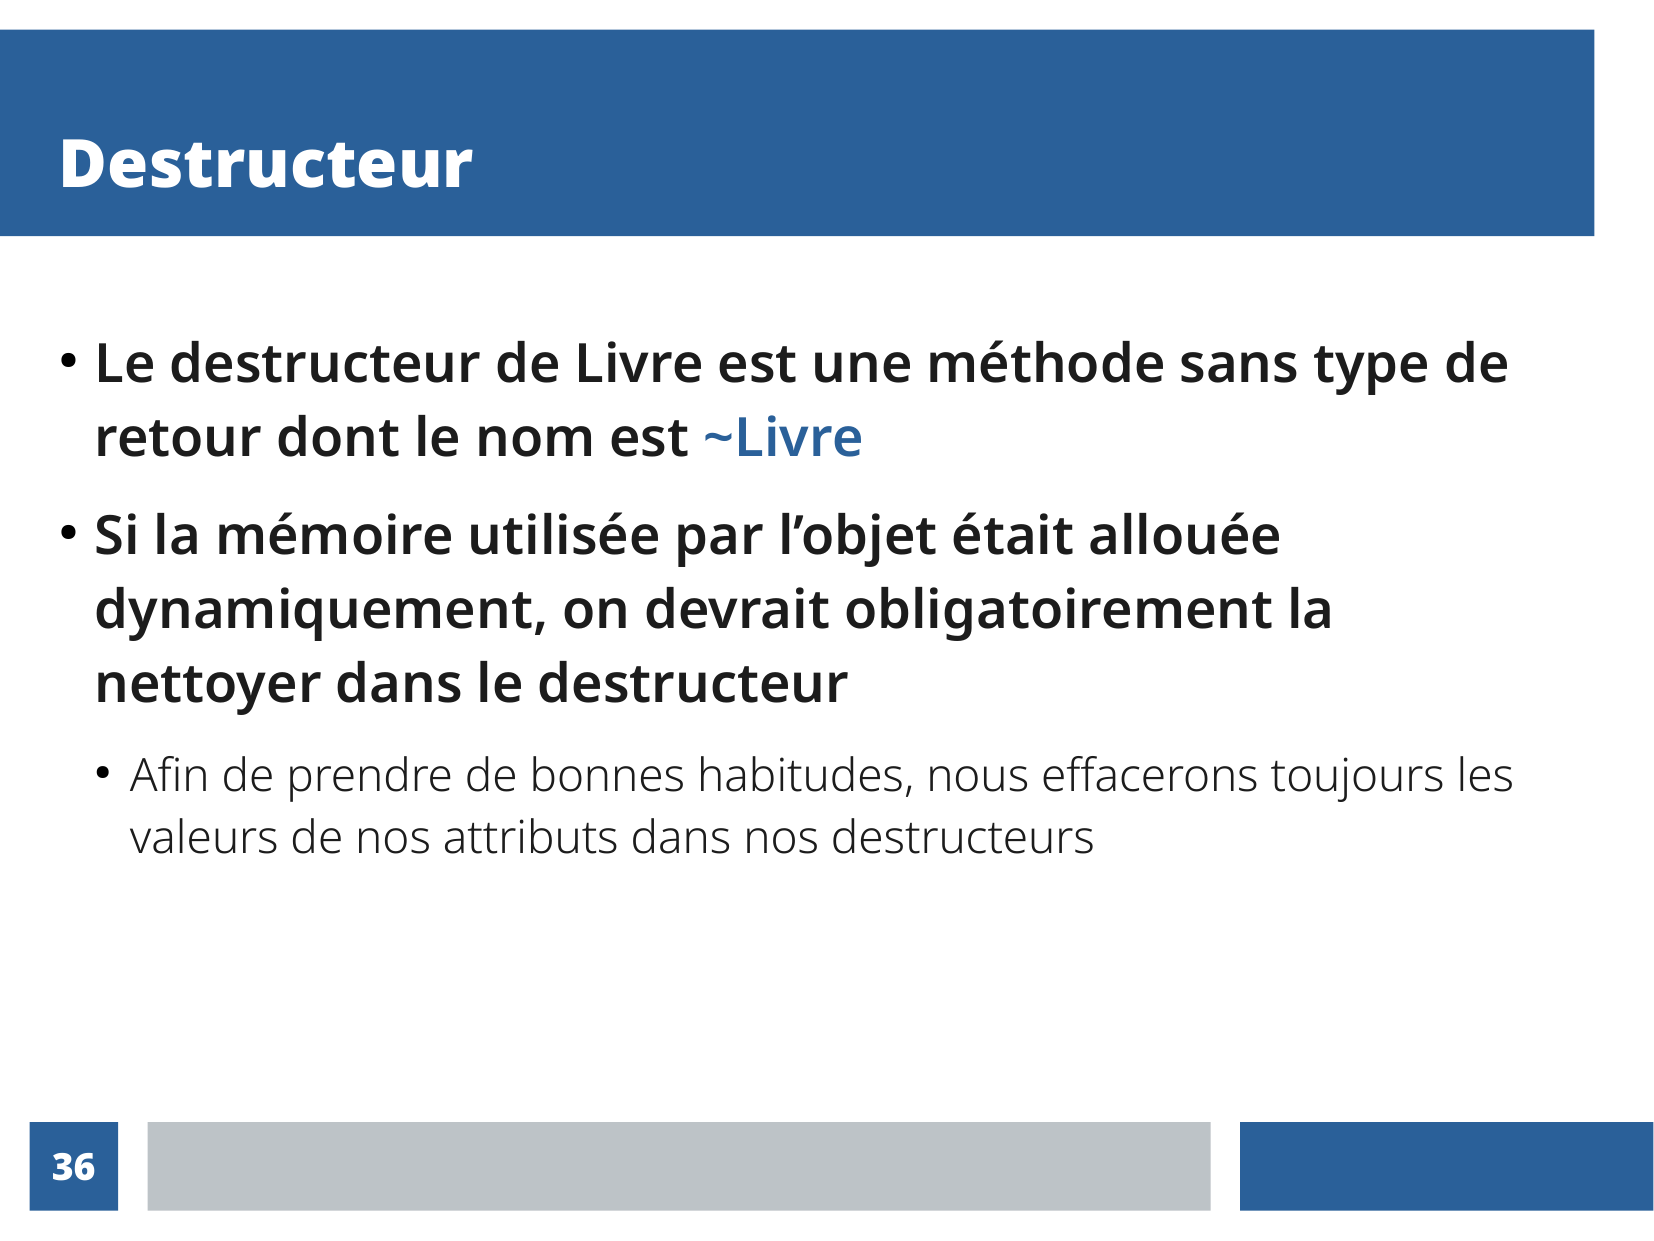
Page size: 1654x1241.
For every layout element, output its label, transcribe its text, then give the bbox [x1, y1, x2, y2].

list Le destructeur de Livre est une méthode sans type de retour dont le nom est ~Livre Si la mémoire utilisée par l’objet était allouée dynamiquement, on devrait obligatoirement la nettoyer dans le destructeur Afin de prendre de bonnes habitudes, nous effacerons toujours les valeurs de nos attributs dans nos destructeurs [59, 324, 1565, 1093]
title Destructeur [59, 59, 1595, 207]
